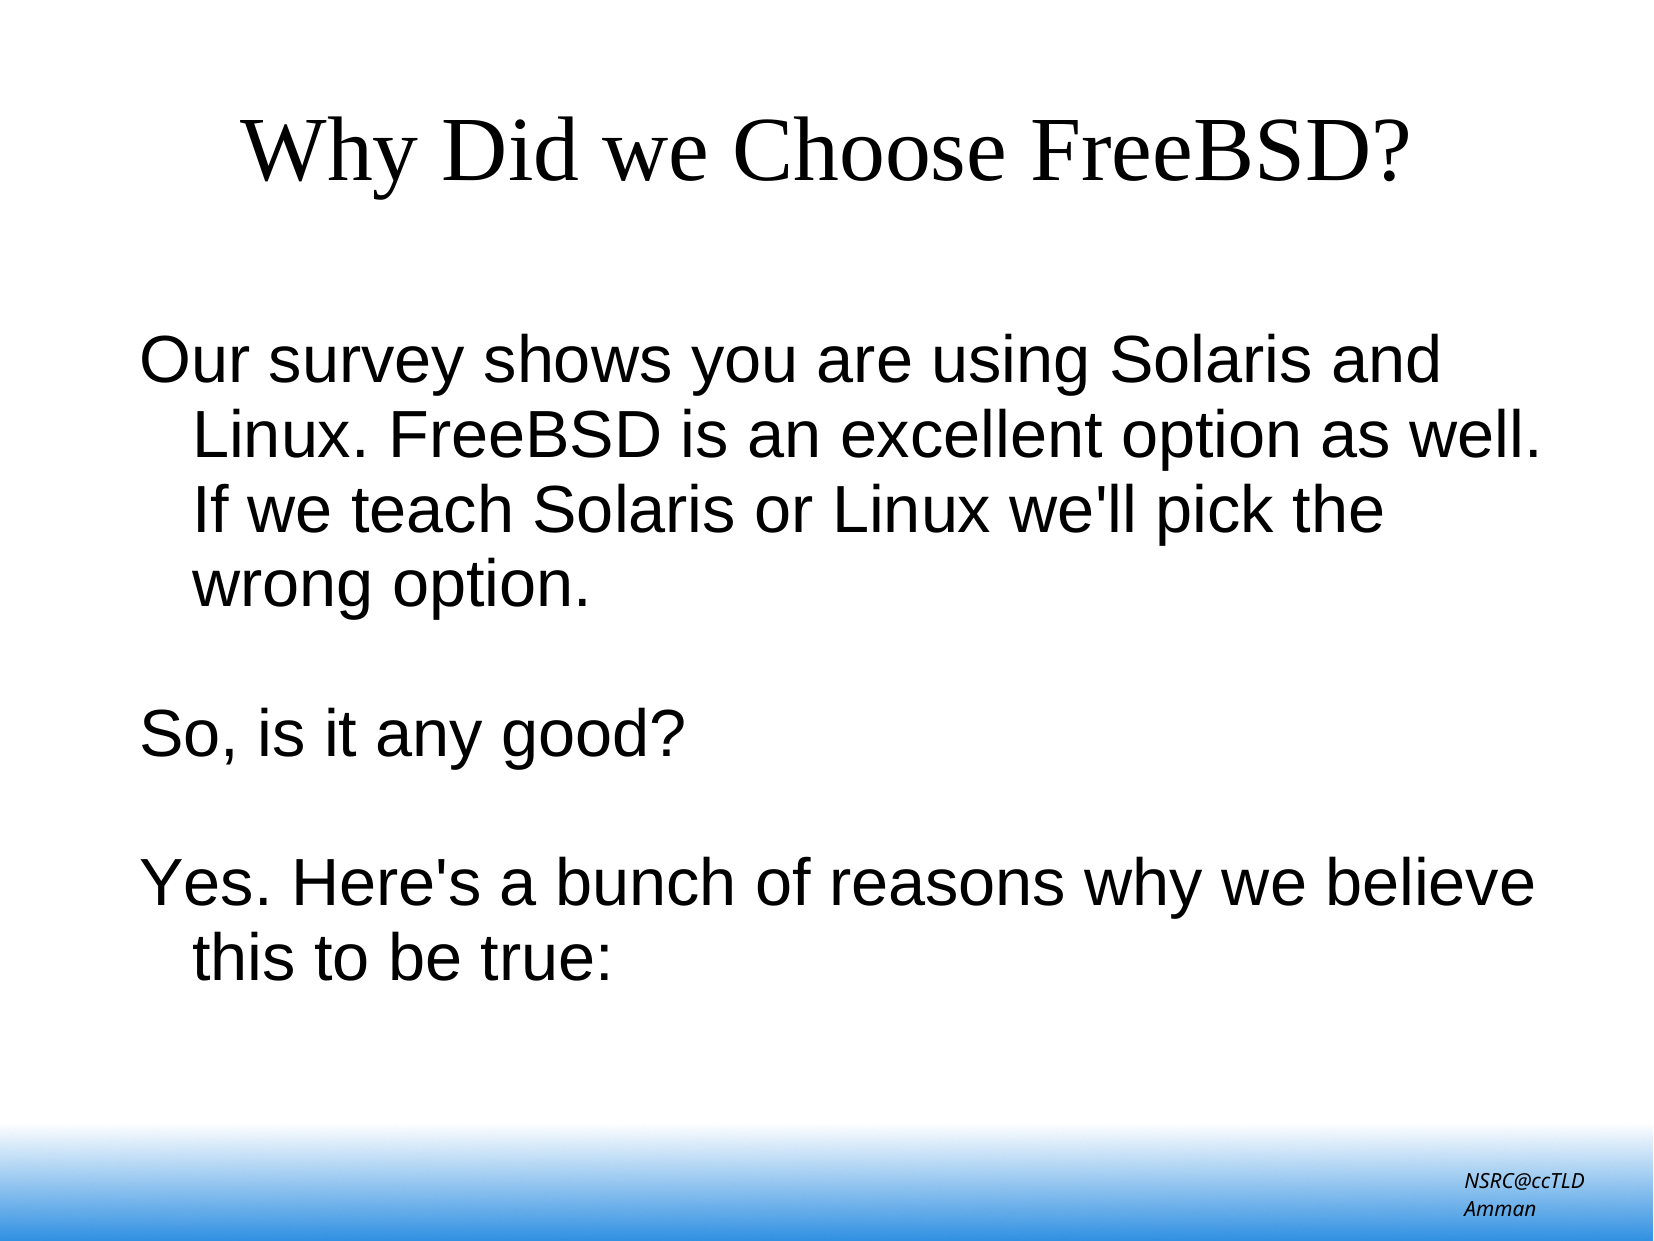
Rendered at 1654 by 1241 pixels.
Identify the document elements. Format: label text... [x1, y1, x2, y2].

list Our survey shows you are using Solaris and Linux. FreeBSD is an excellent option as well. If we teach Solaris or Linux we'll pick the wrong option. So, is it any good? Yes. Here's a bunch of reasons why we believe this to be true: [121, 322, 1561, 1133]
picture [0, 1122, 1653, 1241]
title Why Did we Choose FreeBSD? [121, 46, 1534, 254]
